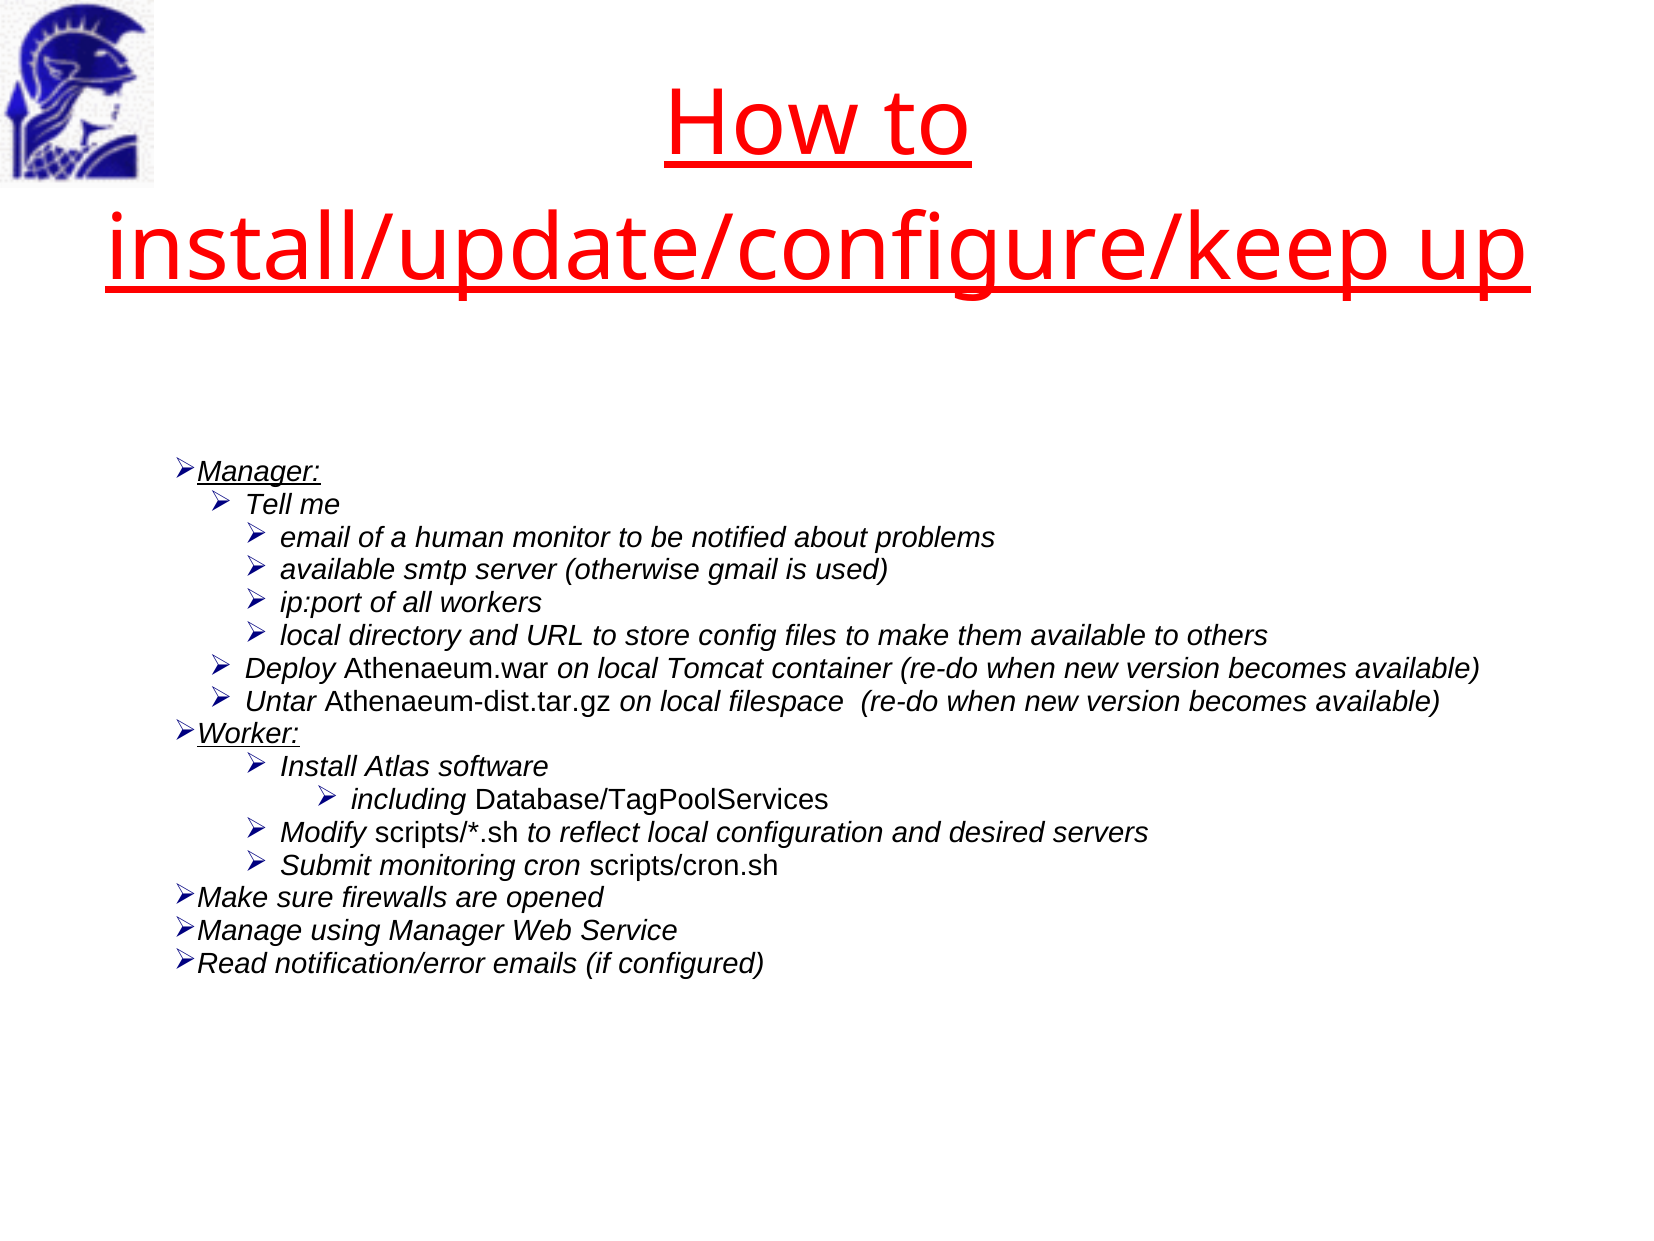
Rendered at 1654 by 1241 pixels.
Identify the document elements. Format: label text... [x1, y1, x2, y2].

text_box Manager: Tell me email of a human monitor to be notified about problems available smtp server (otherwise gmail is used) ip:port of all workers local directory and URL to store config files to make them available to others Deploy Athenaeum.war on local Tomcat container (re-do when new version becomes available) Untar Athenaeum-dist.tar.gz on local filespace (re-do when new version becomes available) Worker: Install Atlas software including Database/TagPoolServices Modify scripts/*.sh to reflect local configuration and desired servers Submit monitoring cron scripts/cron.sh Make sure firewalls are opened Manage using Manager Web Service Read notification/error emails (if configured) [159, 447, 1559, 988]
title How to install/update/configure/keep up [73, 75, 1562, 288]
picture [0, 0, 154, 188]
